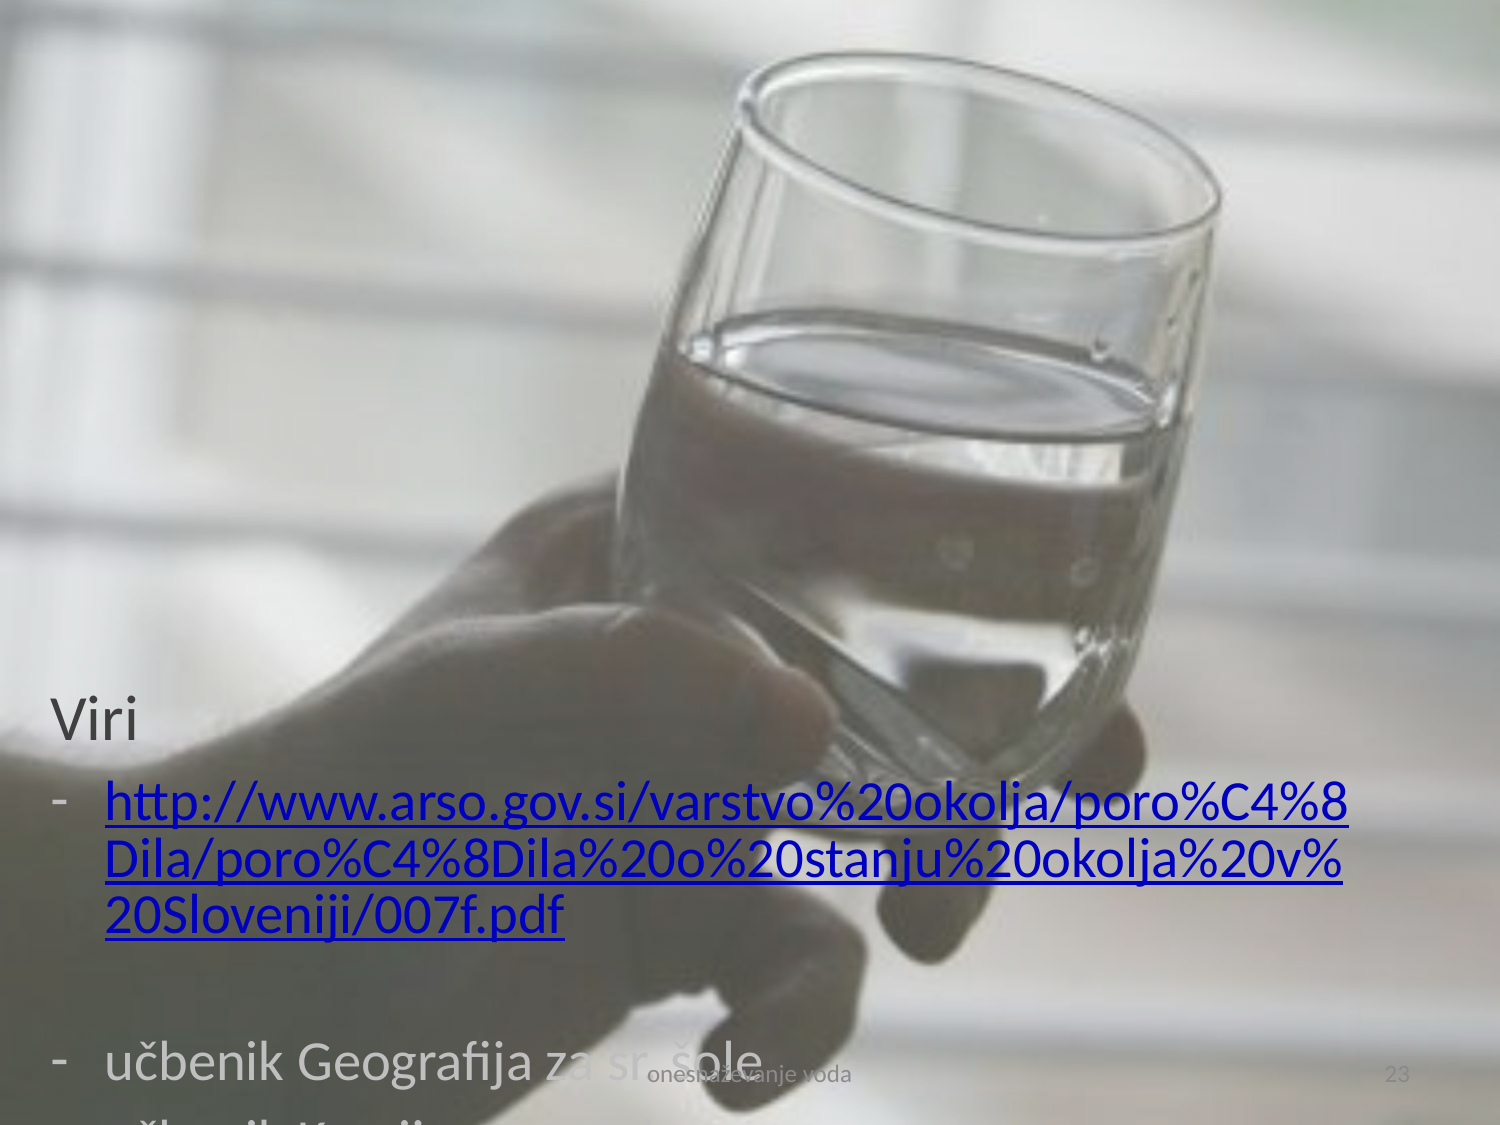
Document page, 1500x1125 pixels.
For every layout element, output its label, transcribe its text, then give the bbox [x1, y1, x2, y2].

list Viri http://www.arso.gov.si/varstvo%20okolja/poro%C4%8Dila/poro%C4%8Dila%20o%20stanju%20okolja%20v%20Sloveniji/007f.pdf učbenik Geografija za sr. šole učbenik Kemija za sr. šole [35, 667, 1386, 1067]
footer onesnaževanje voda [512, 1042, 988, 1103]
slide_number <number> [1074, 1042, 1425, 1103]
